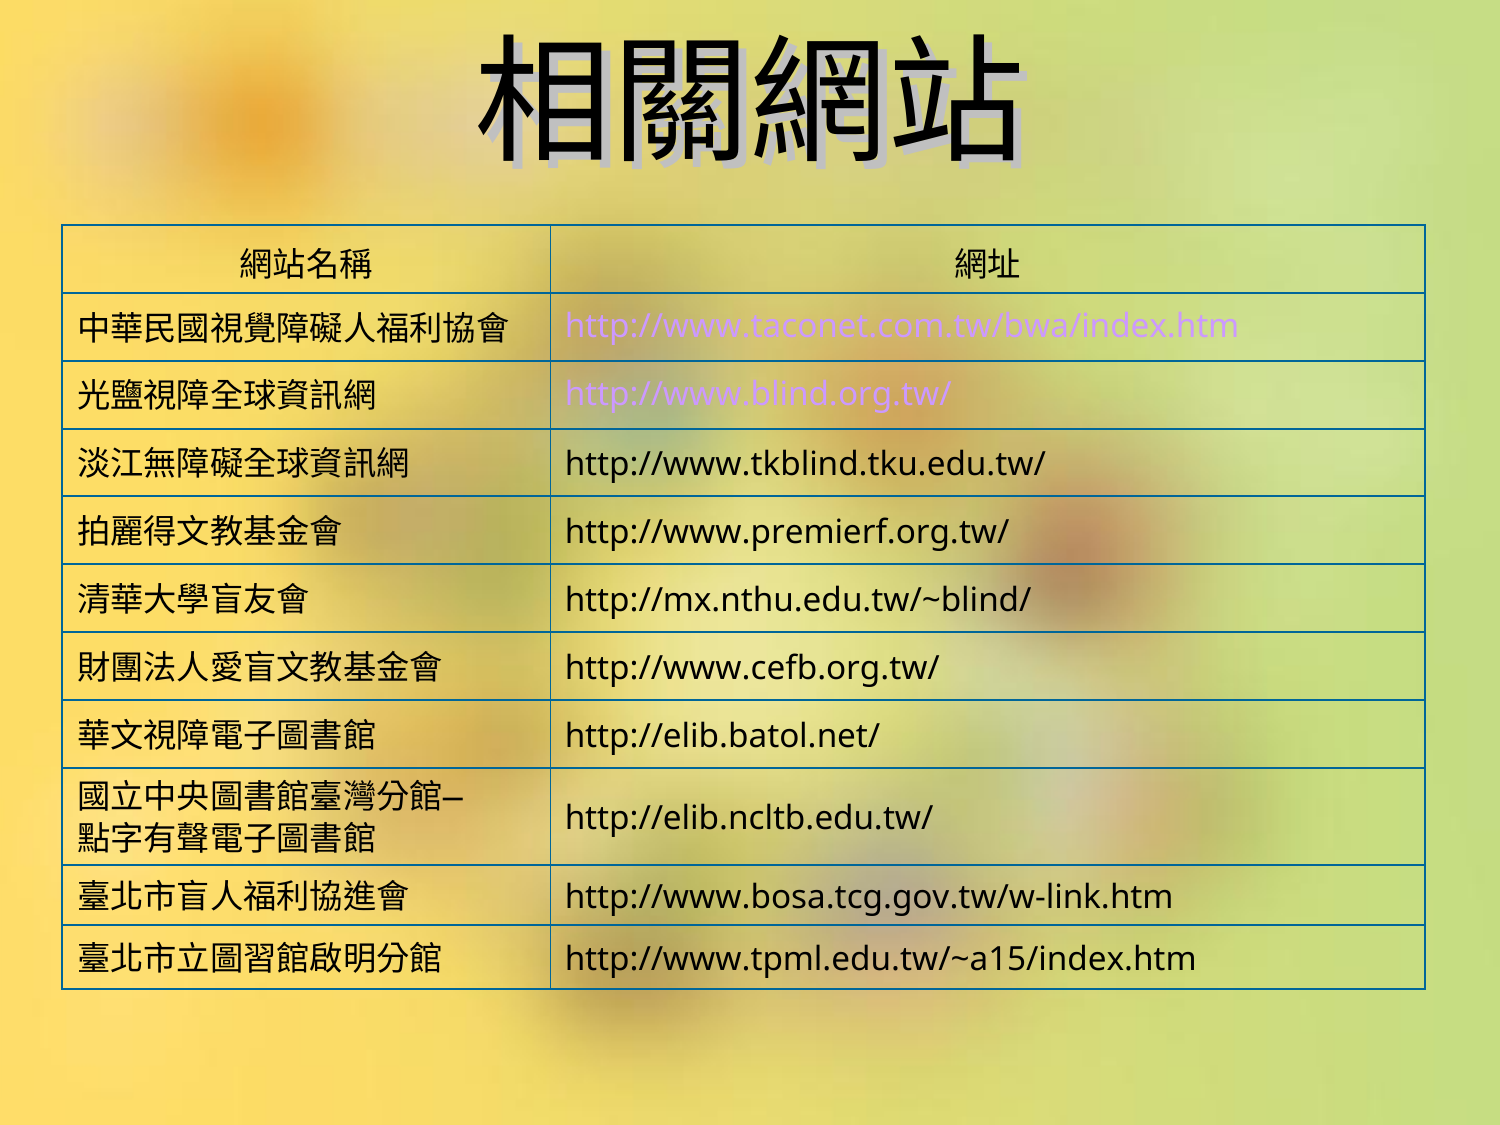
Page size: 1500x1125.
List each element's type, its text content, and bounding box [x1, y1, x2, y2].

table_cell 中華民國視覺障礙人福利協會 [63, 294, 550, 360]
table_cell 臺北市立圖習館啟明分館 [63, 926, 550, 988]
table_cell 拍麗得文教基金會 [63, 497, 550, 563]
table_cell http://www.premierf.org.tw/ [551, 497, 1424, 563]
table_cell 國立中央圖書館臺灣分館— 點字有聲電子圖書館 [63, 769, 550, 864]
table_cell 臺北市盲人福利協進會 [63, 866, 550, 924]
table_cell http://www.taconet.com.tw/bwa/index.htm [551, 294, 1424, 360]
table_header 網址 [551, 226, 1424, 292]
table_cell http://www.tpml.edu.tw/~a15/index.htm [551, 926, 1424, 988]
table_cell 華文視障電子圖書館 [63, 701, 550, 767]
table_cell http://www.cefb.org.tw/ [551, 633, 1424, 699]
table_cell 光鹽視障全球資訊網 [63, 362, 550, 428]
table_cell http://www.bosa.tcg.gov.tw/w-link.htm [551, 866, 1424, 924]
table_cell 清華大學盲友會 [63, 565, 550, 631]
table_cell http://elib.batol.net/ [551, 701, 1424, 767]
table_cell http://elib.ncltb.edu.tw/ [551, 769, 1424, 864]
table_cell 財團法人愛盲文教基金會 [63, 633, 550, 699]
table_cell http://www.blind.org.tw/ [551, 362, 1424, 428]
table_header 網站名稱 [63, 226, 550, 292]
picture [0, 0, 1500, 1125]
title 相關網站 [312, 37, 1188, 188]
table_cell http://mx.nthu.edu.tw/~blind/ [551, 565, 1424, 631]
table_cell 淡江無障礙全球資訊網 [63, 430, 550, 495]
table_cell http://www.tkblind.tku.edu.tw/ [551, 430, 1424, 495]
